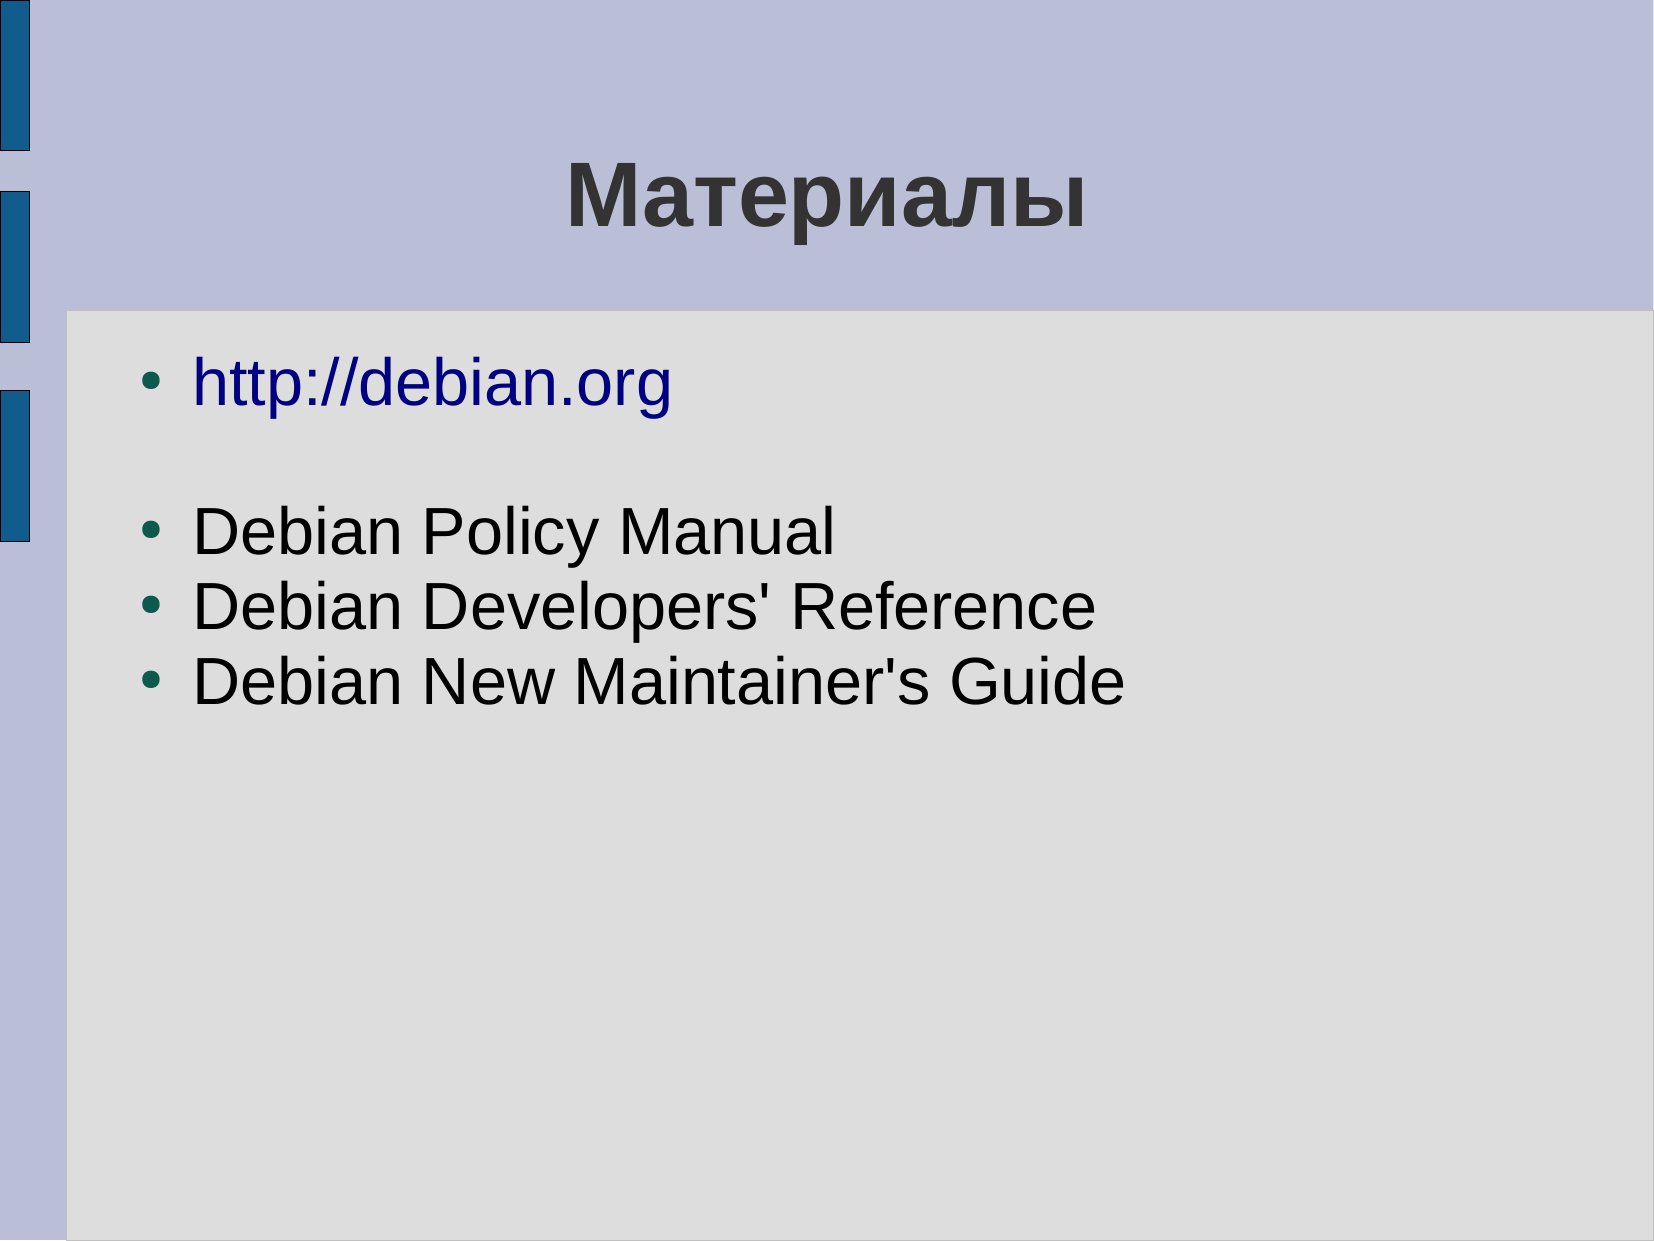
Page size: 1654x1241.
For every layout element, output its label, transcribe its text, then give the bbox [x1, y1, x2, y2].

list http://debian.org Debian Policy Manual Debian Developers' Reference Debian New Maintainer's Guide [121, 344, 1534, 1149]
title Материалы [121, 98, 1534, 291]
